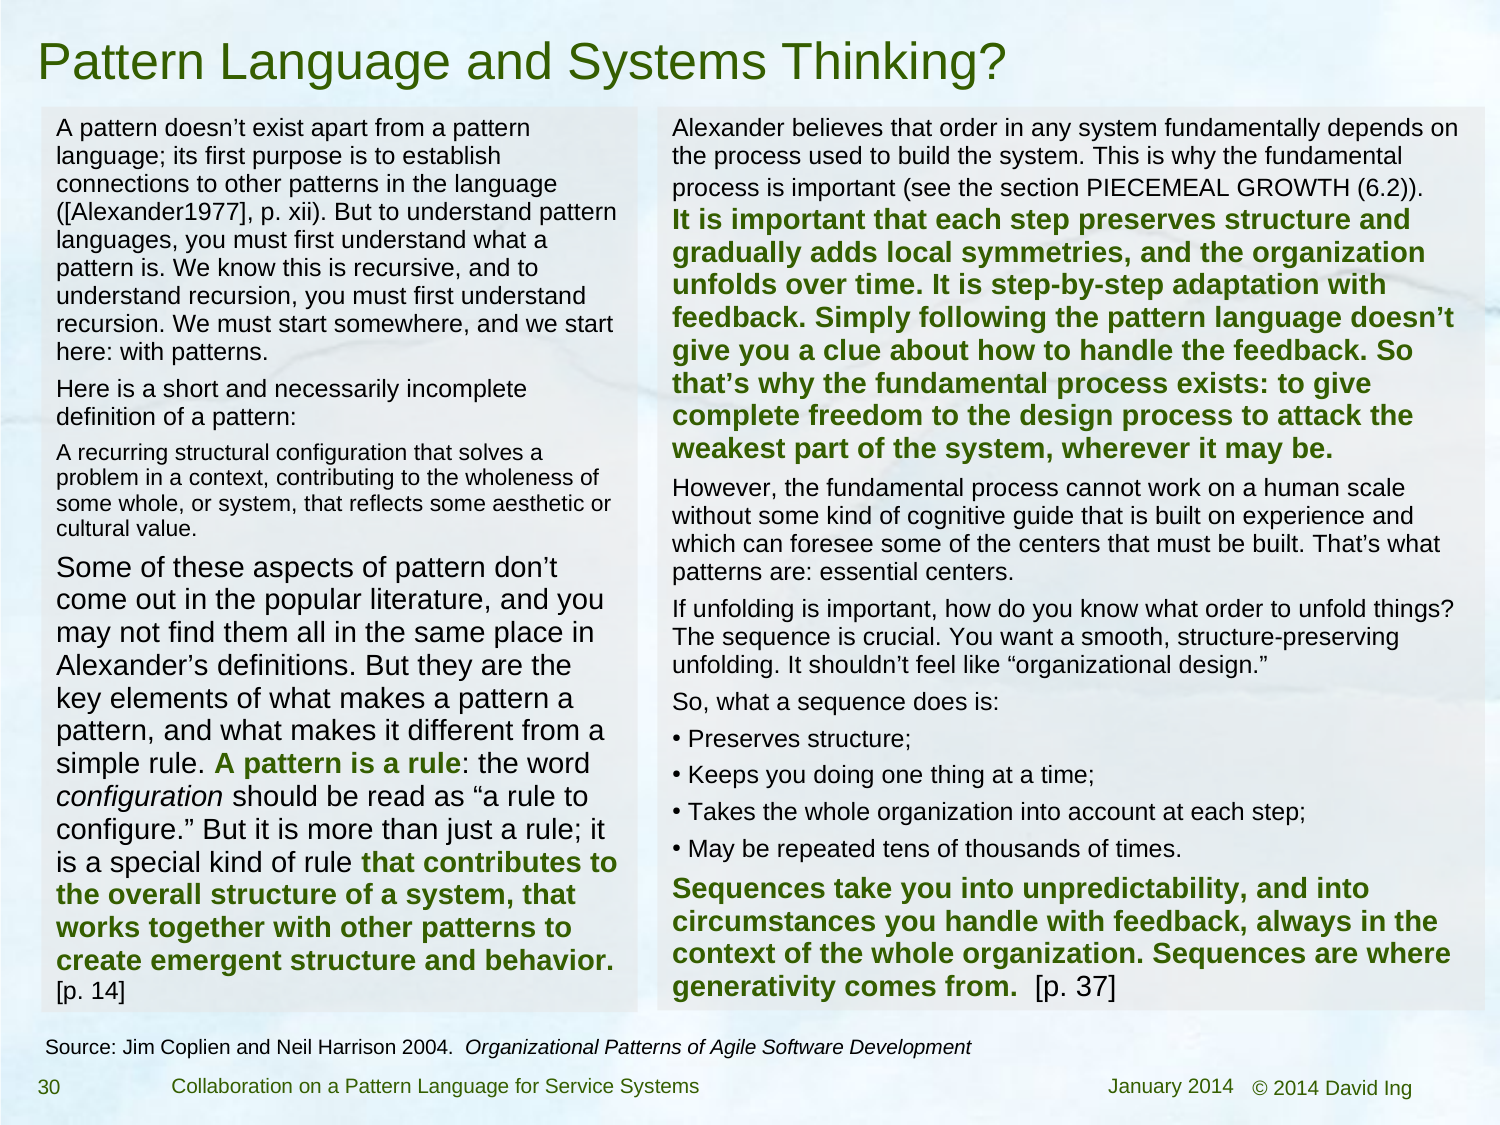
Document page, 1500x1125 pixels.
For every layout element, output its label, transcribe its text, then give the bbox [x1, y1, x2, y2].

text_box A pattern doesn’t exist apart from a pattern language; its first purpose is to establish connections to other patterns in the language ([Alexander1977], p. xii). But to understand pattern languages, you must first understand what a pattern is. We know this is recursive, and to understand recursion, you must first understand recursion. We must start somewhere, and we start here: with patterns. Here is a short and necessarily incomplete definition of a pattern: A recurring structural configuration that solves a problem in a context, contributing to the wholeness of some whole, or system, that reflects some aesthetic or cultural value. Some of these aspects of pattern don’t come out in the popular literature, and you may not find them all in the same place in Alexander’s definitions. But they are the key elements of what makes a pattern a pattern, and what makes it different from a simple rule. A pattern is a rule: the word configuration should be read as “a rule to configure.” But it is more than just a rule; it is a special kind of rule that contributes to the overall structure of a system, that works together with other patterns to create emergent structure and behavior. [p. 14] [41, 106, 638, 1013]
text_box Alexander believes that order in any system fundamentally depends on the process used to build the system. This is why the fundamental process is important (see the section PIECEMEAL GROWTH (6.2)). It is important that each step preserves structure and gradually adds local symmetries, and the organization unfolds over time. It is step-by-step adaptation with feedback. Simply following the pattern language doesn’t give you a clue about how to handle the feedback. So that’s why the fundamental process exists: to give complete freedom to the design process to attack the weakest part of the system, wherever it may be. However, the fundamental process cannot work on a human scale without some kind of cognitive guide that is built on experience and which can foresee some of the centers that must be built. That’s what patterns are: essential centers. If unfolding is important, how do you know what order to unfold things? The sequence is crucial. You want a smooth, structure-preserving unfolding. It shouldn’t feel like “organizational design.” So, what a sequence does is: Preserves structure; Keeps you doing one thing at a time; Takes the whole organization into account at each step; May be repeated tens of thousands of times. Sequences take you into unpredictability, and into circumstances you handle with feedback, always in the context of the whole organization. Sequences are where generativity comes from. [p. 37] [657, 106, 1485, 1011]
text_box Source: Jim Coplien and Neil Harrison 2004. Organizational Patterns of Agile Software Development [30, 1026, 1426, 1088]
title Pattern Language and Systems Thinking? [37, 37, 1463, 152]
picture [0, 0, 1500, 1125]
